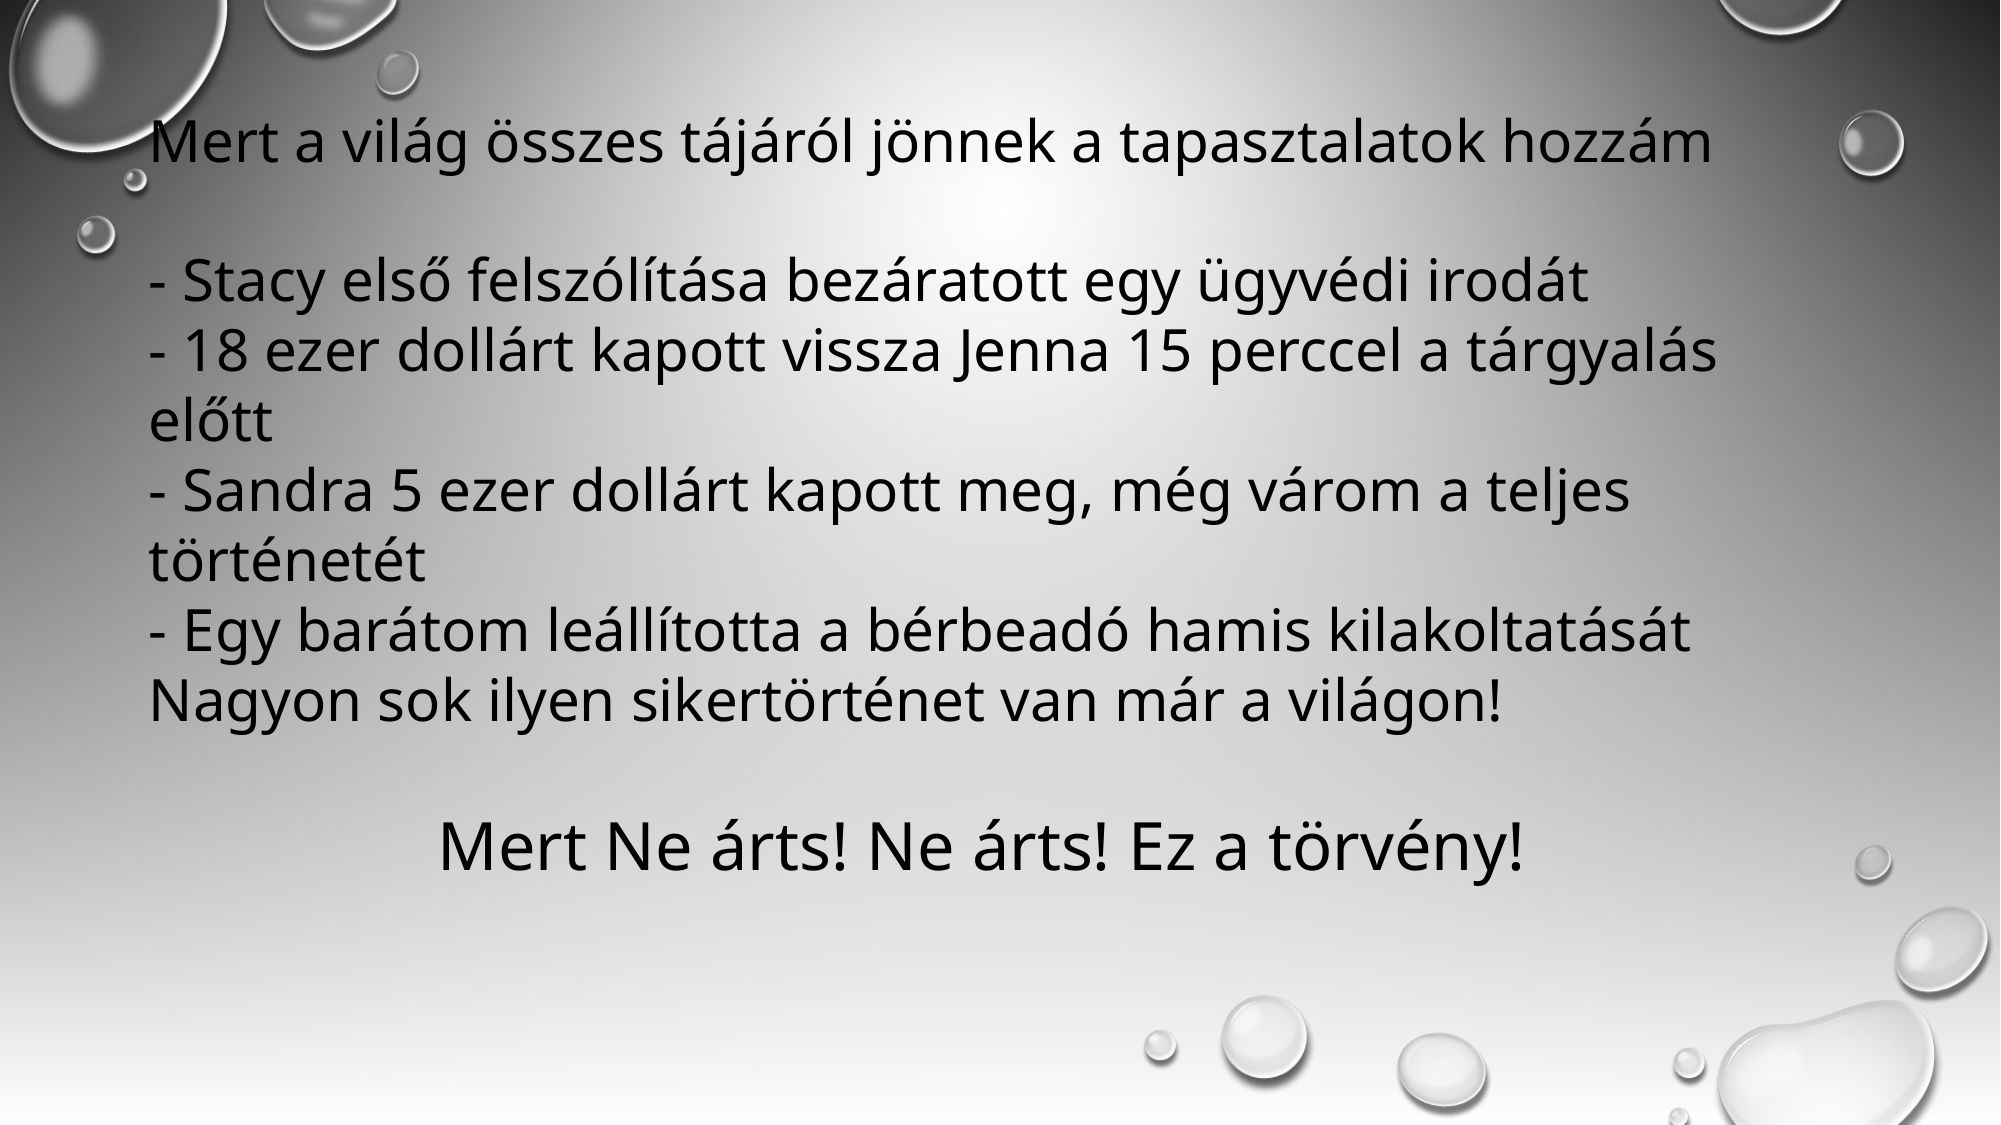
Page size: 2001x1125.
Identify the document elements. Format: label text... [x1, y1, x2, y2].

text_box Mert a világ összes tájáról jönnek a tapasztalatok hozzám - Stacy első felszólítása bezáratott egy ügyvédi irodát - 18 ezer dollárt kapott vissza Jenna 15 perccel a tárgyalás előtt - Sandra 5 ezer dollárt kapott meg, még várom a teljes történetét - Egy barátom leállította a bérbeadó hamis kilakoltatását Nagyon sok ilyen sikertörténet van már a világon! Mert Ne árts! Ne árts! Ez a törvény! [134, 96, 1848, 1071]
picture [0, 0, 2000, 1125]
